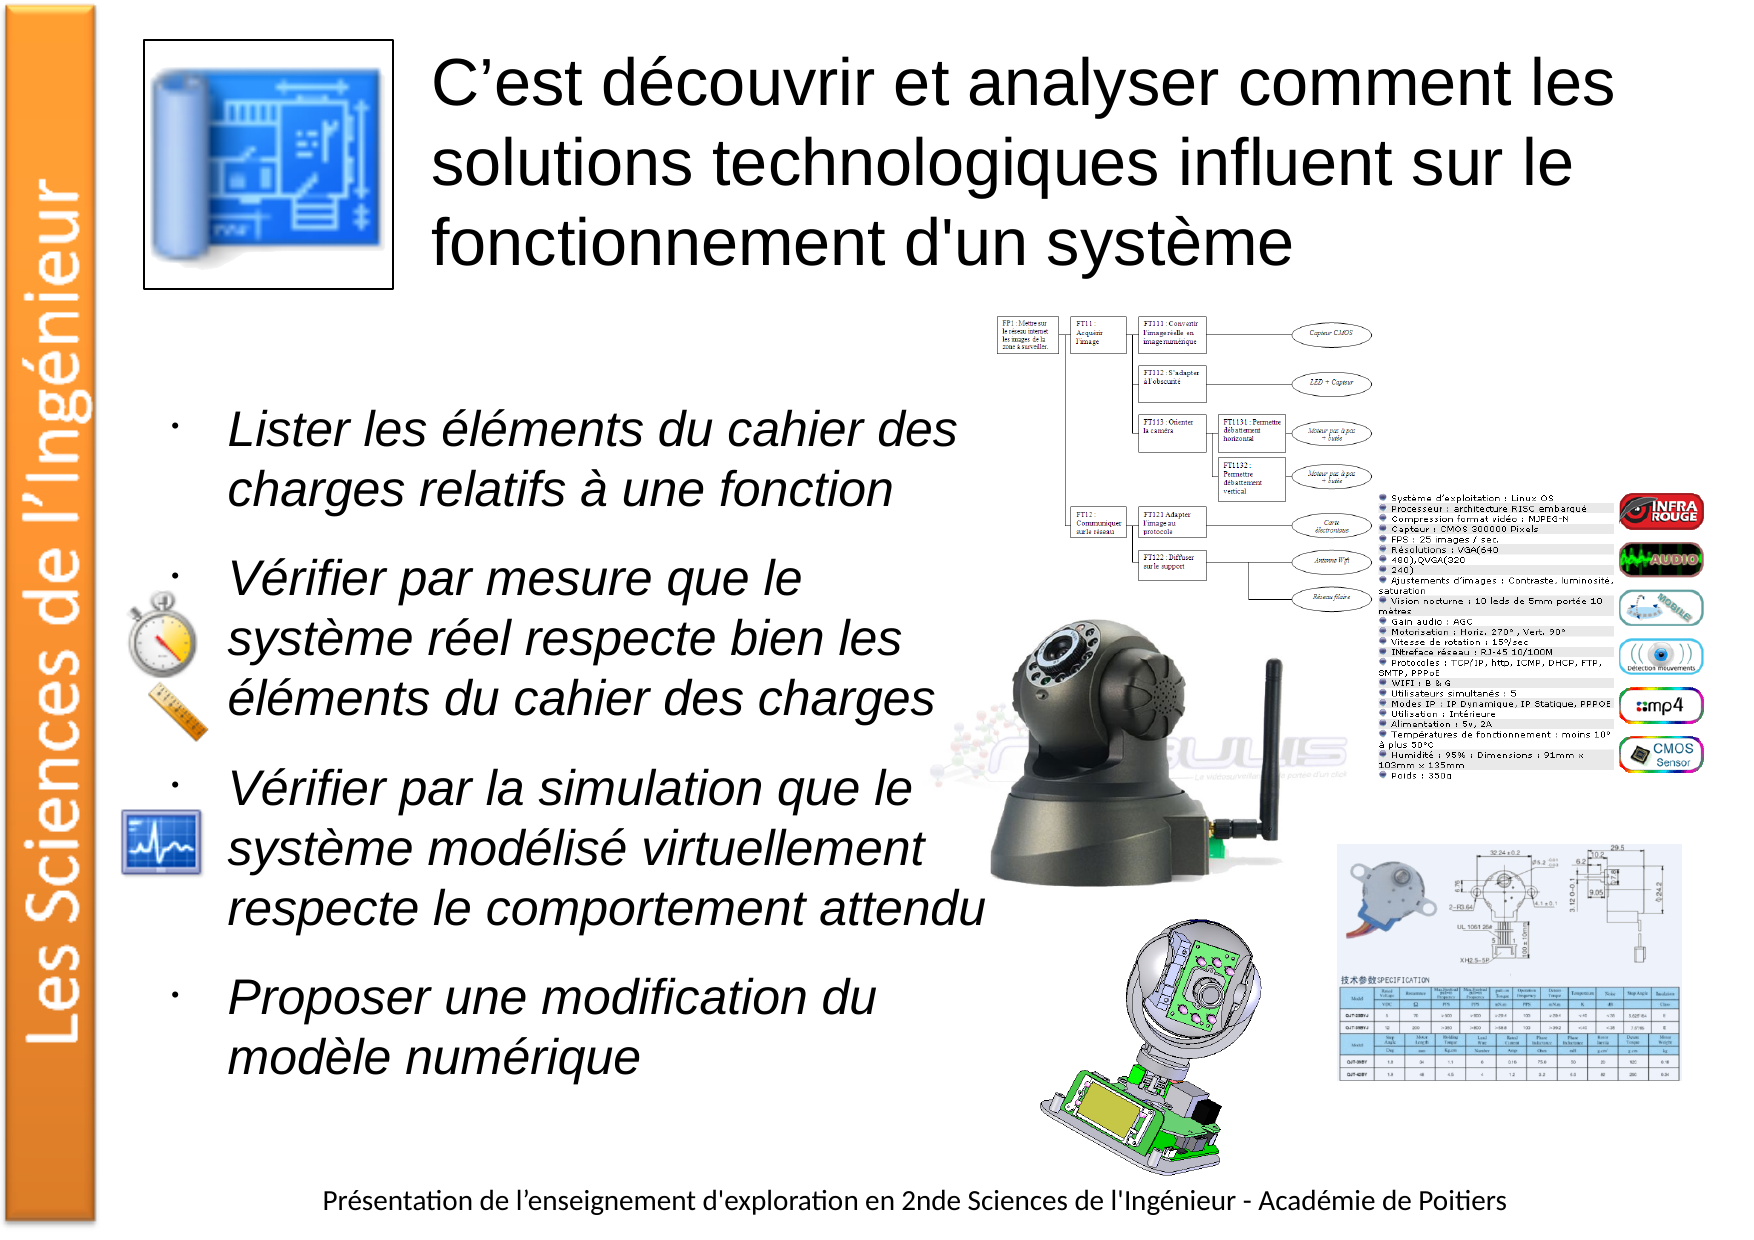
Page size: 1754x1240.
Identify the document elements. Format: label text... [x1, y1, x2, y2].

picture [995, 312, 1711, 1173]
picture [0, 0, 110, 1235]
picture [118, 590, 211, 743]
title C’est découvrir et analyser comment les solutions technologiques influent sur le fonctionnement d'un système [416, 24, 1667, 287]
text_box Présentation de l’enseignement d'exploration en 2nde Sciences de l'Ingénieur - Académie de Poitiers [147, 1173, 1684, 1240]
picture [144, 40, 392, 289]
list Lister les éléments du cahier des charges relatifs à une fonction Vérifier par mesure que le système réel respecte bien les éléments du cahier des charges Vérifier par la simulation que le système modélisé virtuellement respecte le comportement attendu Proposer une modification du modèle numérique [156, 381, 1007, 1093]
picture [118, 797, 207, 886]
